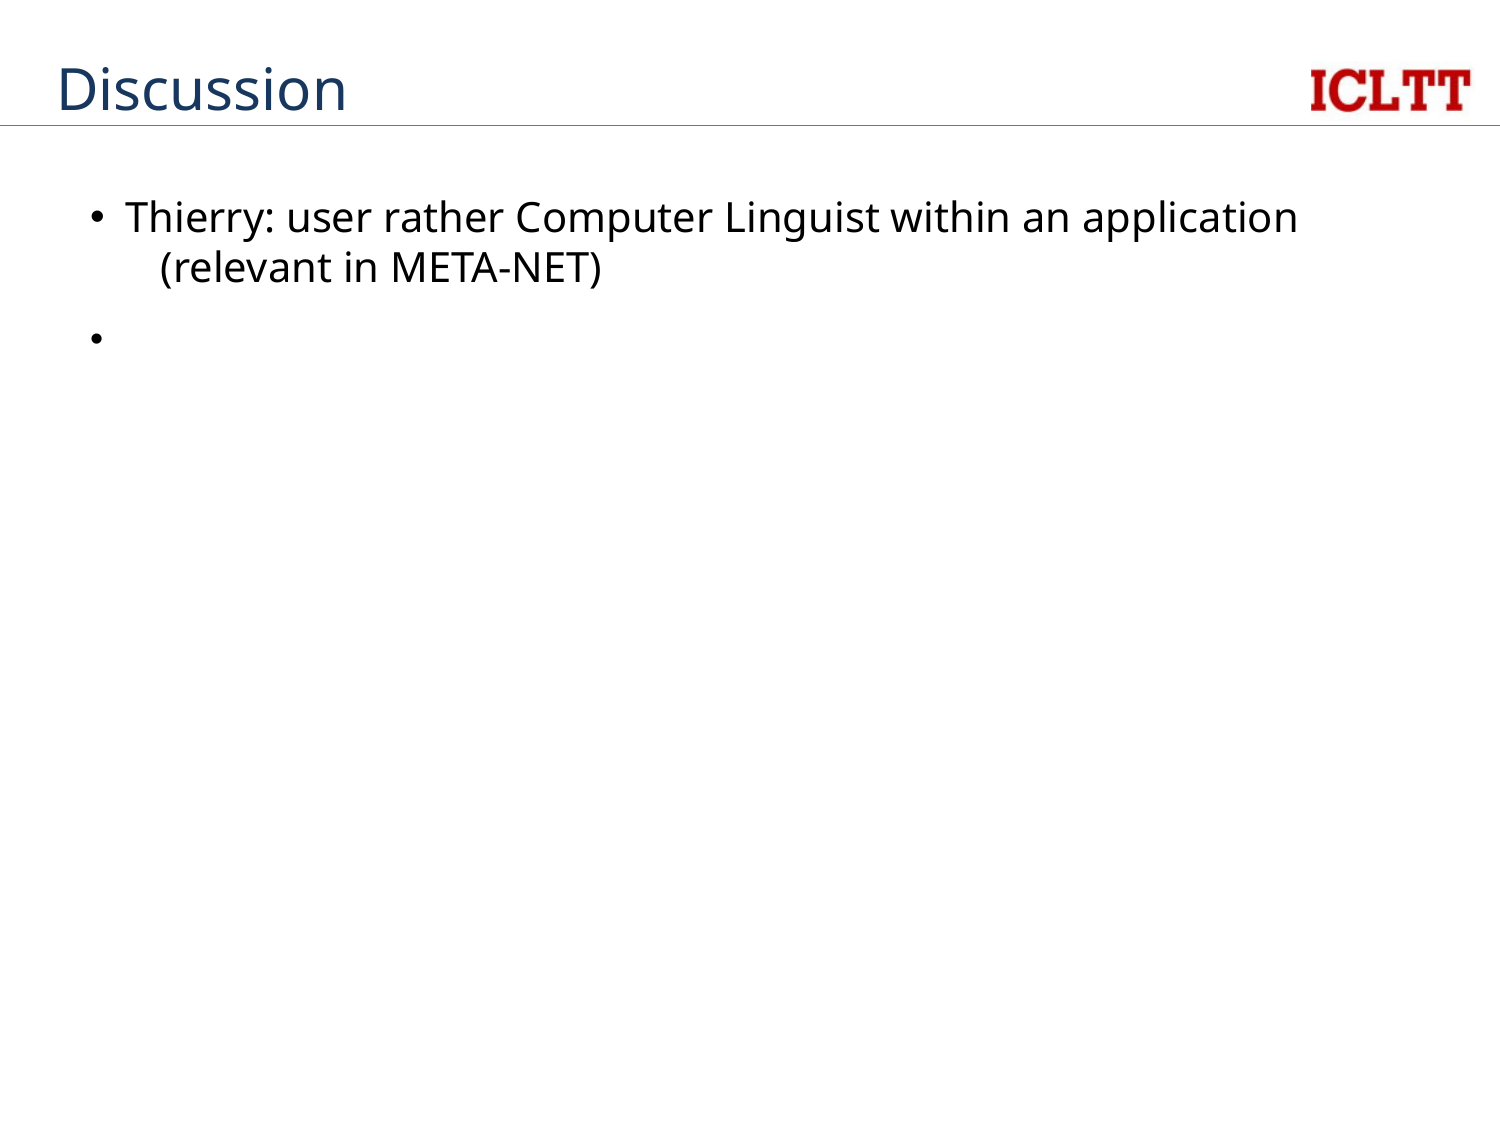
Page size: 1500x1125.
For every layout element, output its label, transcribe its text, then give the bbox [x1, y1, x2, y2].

picture [1426, 61, 1475, 121]
title Discussion [41, 45, 1426, 126]
list Thierry: user rather Computer Linguist within an application (relevant in META-NET) [75, 183, 1500, 1004]
